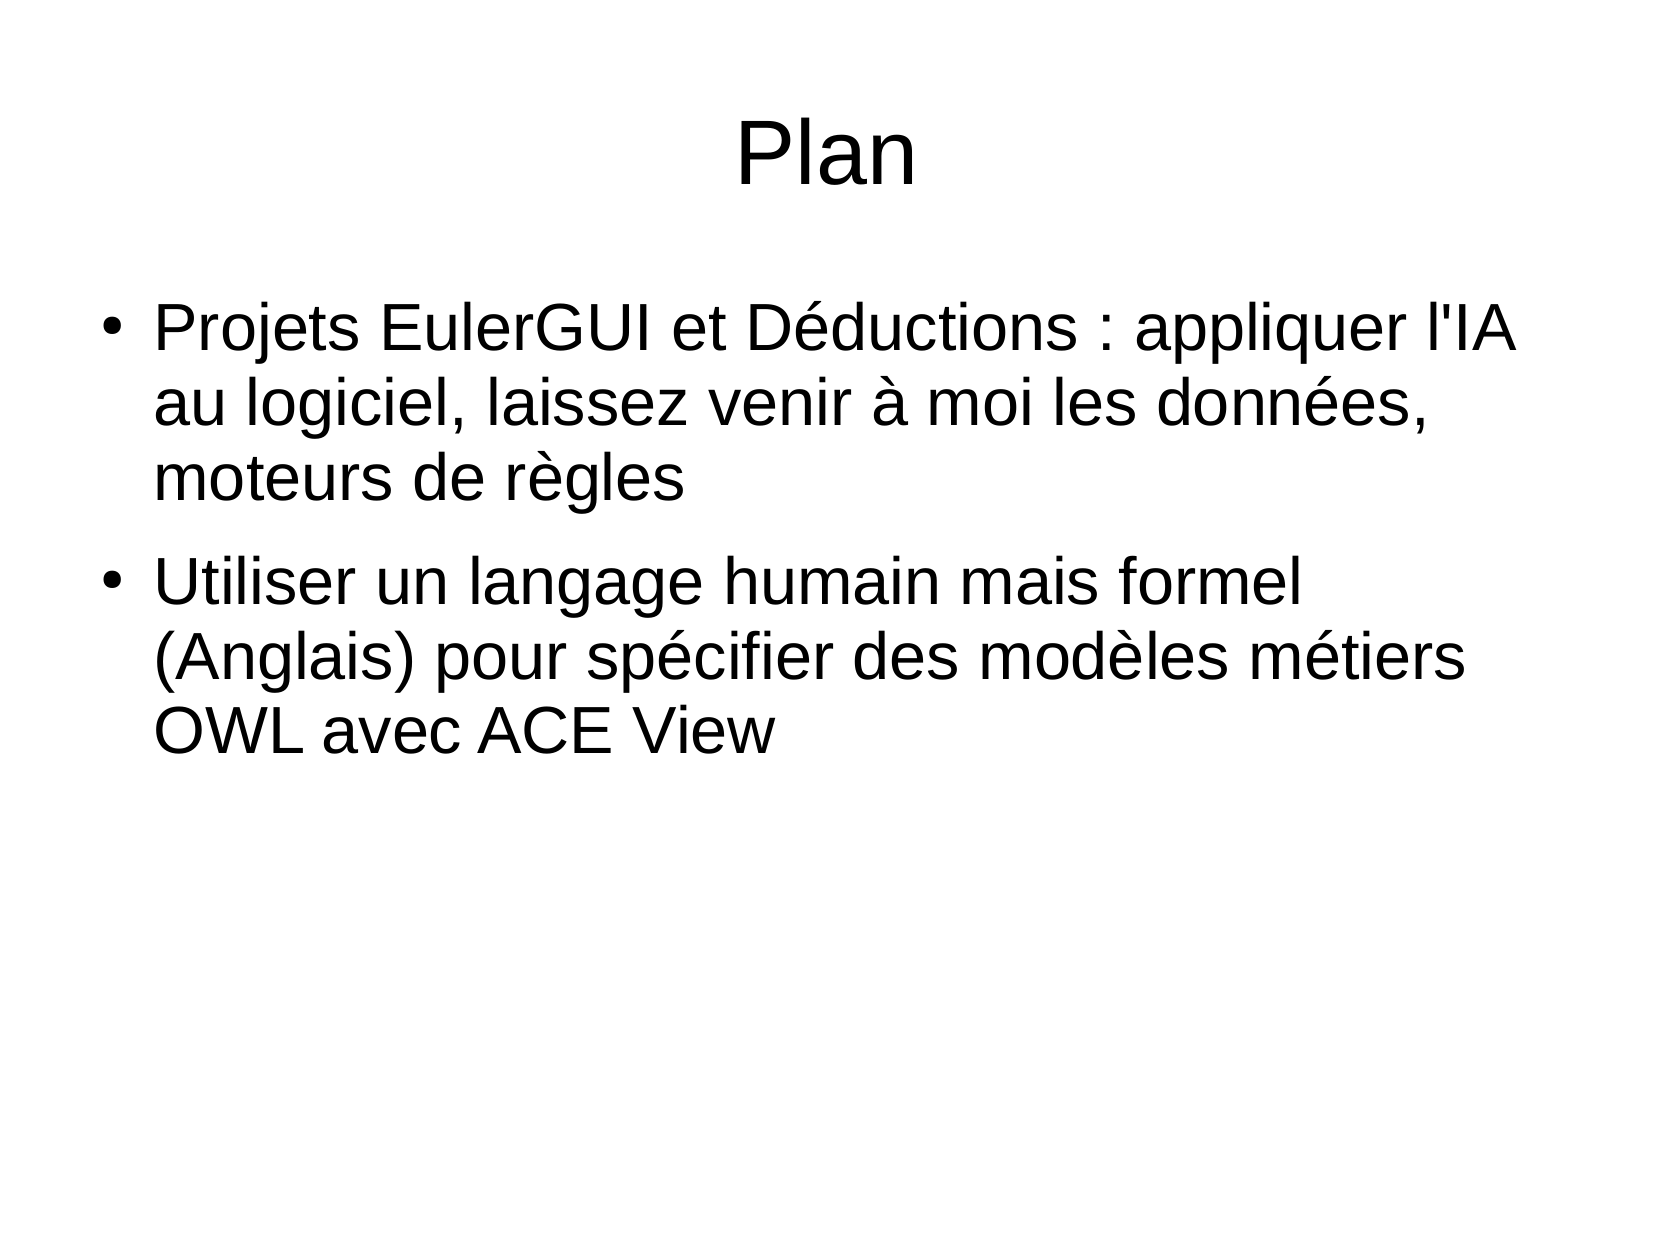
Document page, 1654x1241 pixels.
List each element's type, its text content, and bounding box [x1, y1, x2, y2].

title Plan [82, 56, 1571, 250]
list Projets EulerGUI et Déductions : appliquer l'IA au logiciel, laissez venir à moi les données, moteurs de règles Utiliser un langage humain mais formel (Anglais) pour spécifier des modèles métiers OWL avec ACE View [82, 290, 1571, 1109]
